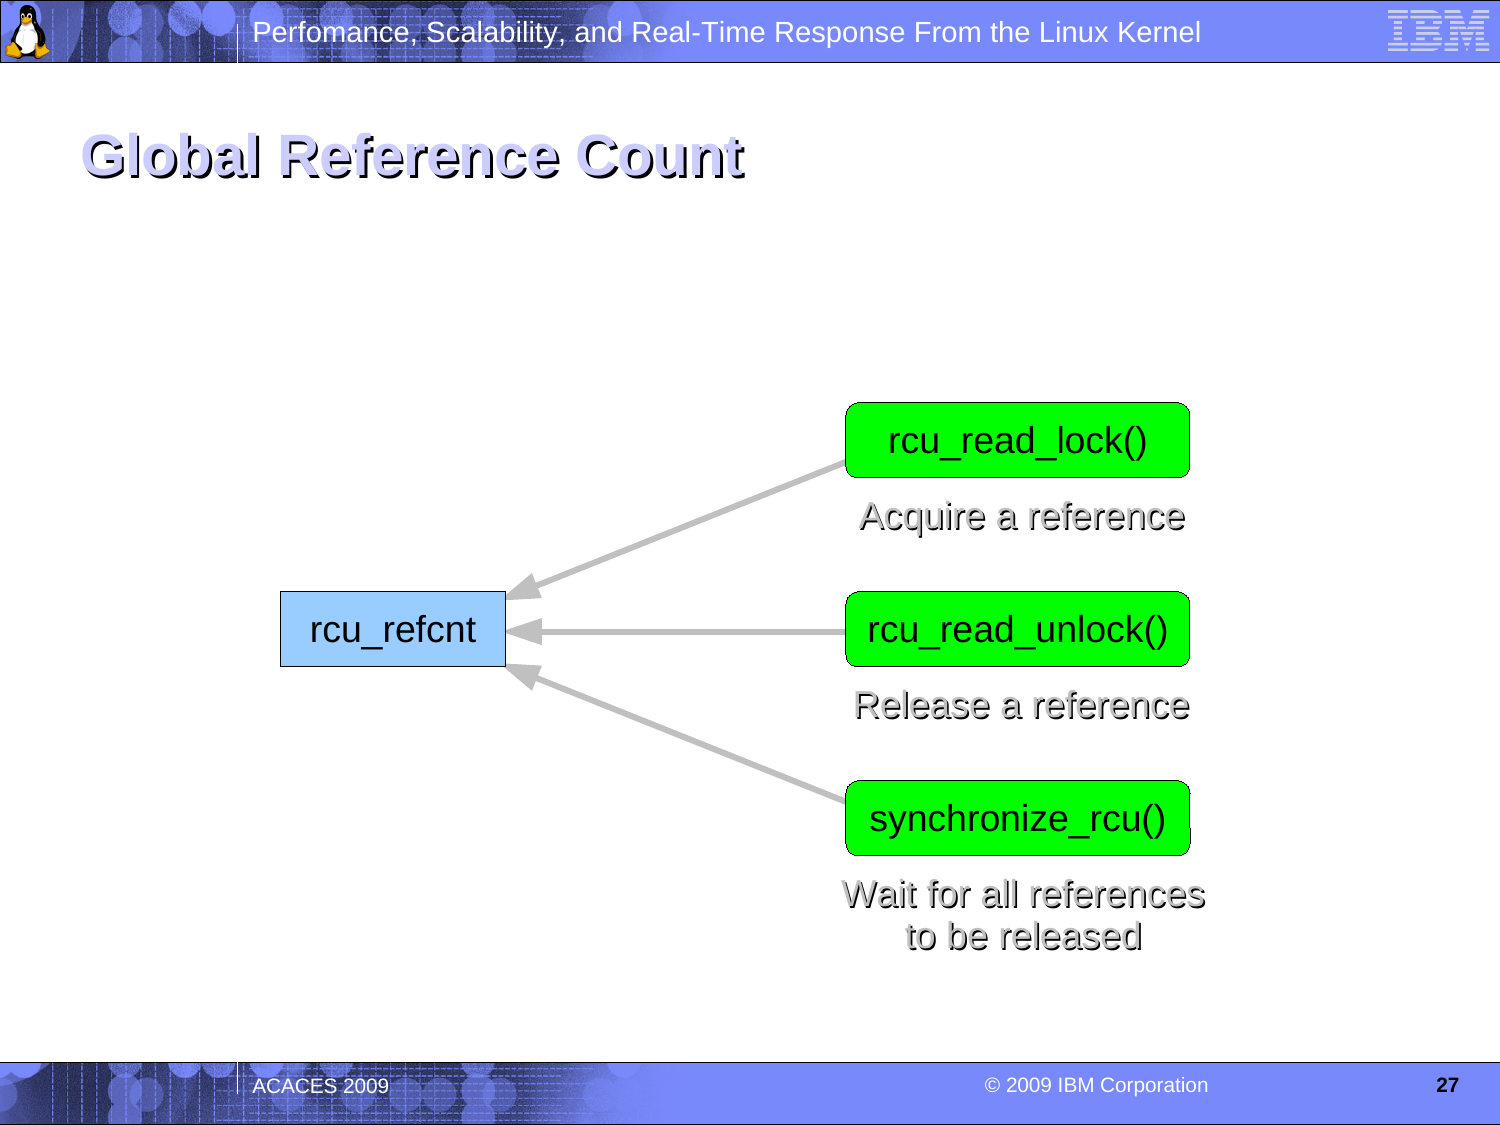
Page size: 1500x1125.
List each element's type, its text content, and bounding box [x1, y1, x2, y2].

text_box Release a reference [837, 676, 1205, 734]
text_box rcu_read_lock() [845, 402, 1190, 478]
picture [1, 1, 1500, 62]
text_box synchronize_rcu() [845, 780, 1191, 856]
picture [0, 1063, 1500, 1124]
text_box rcu_read_unlock() [845, 591, 1190, 667]
text_box Wait for all references to be released [826, 865, 1221, 965]
text_box Acquire a reference [843, 487, 1201, 545]
title Global Reference Count [79, 124, 1433, 192]
text_box rcu_refcnt [280, 591, 506, 667]
